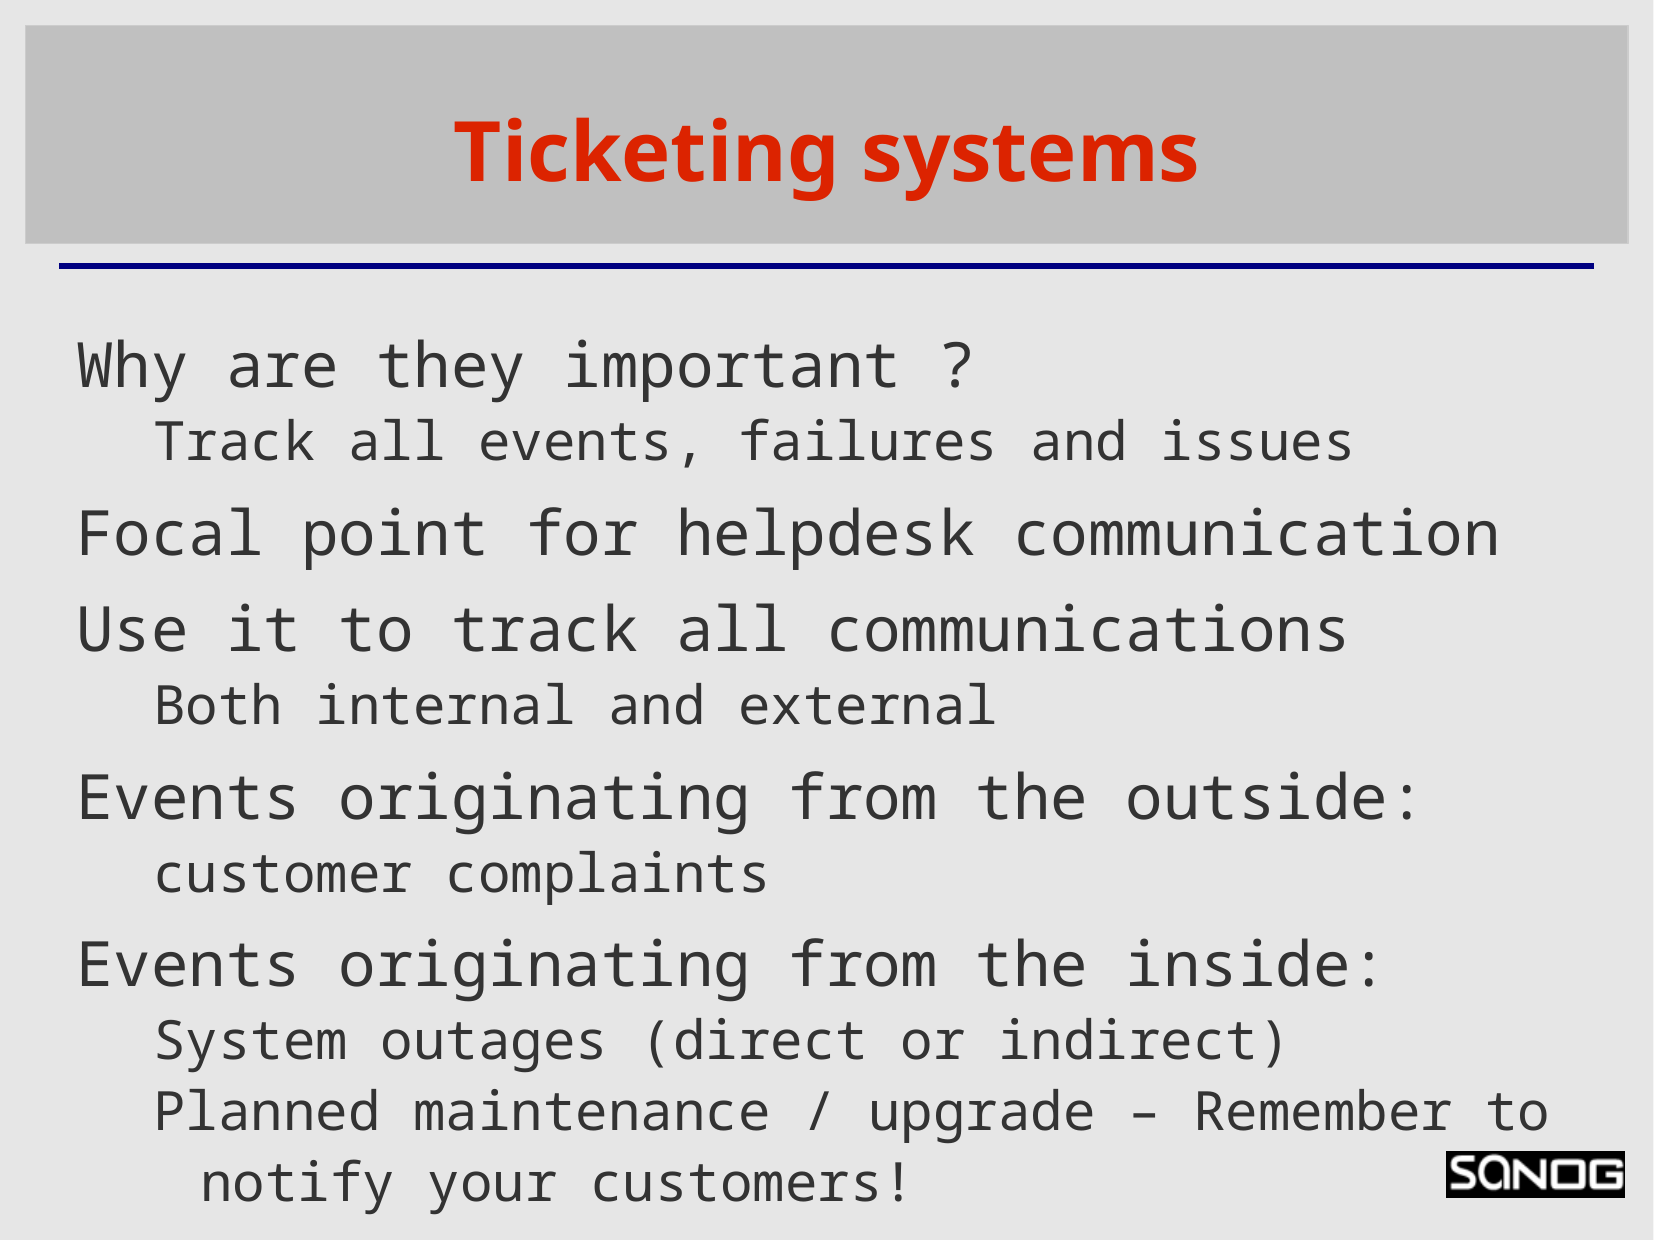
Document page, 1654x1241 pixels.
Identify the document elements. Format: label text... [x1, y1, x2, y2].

picture [1446, 1151, 1625, 1198]
list Why are they important ? Track all events, failures and issues Focal point for helpdesk communication Use it to track all communications Both internal and external Events originating from the outside: customer complaints Events originating from the inside: System outages (direct or indirect) Planned maintenance / upgrade – Remember to notify your customers! [59, 322, 1595, 1132]
title Ticketing systems [121, 46, 1534, 254]
